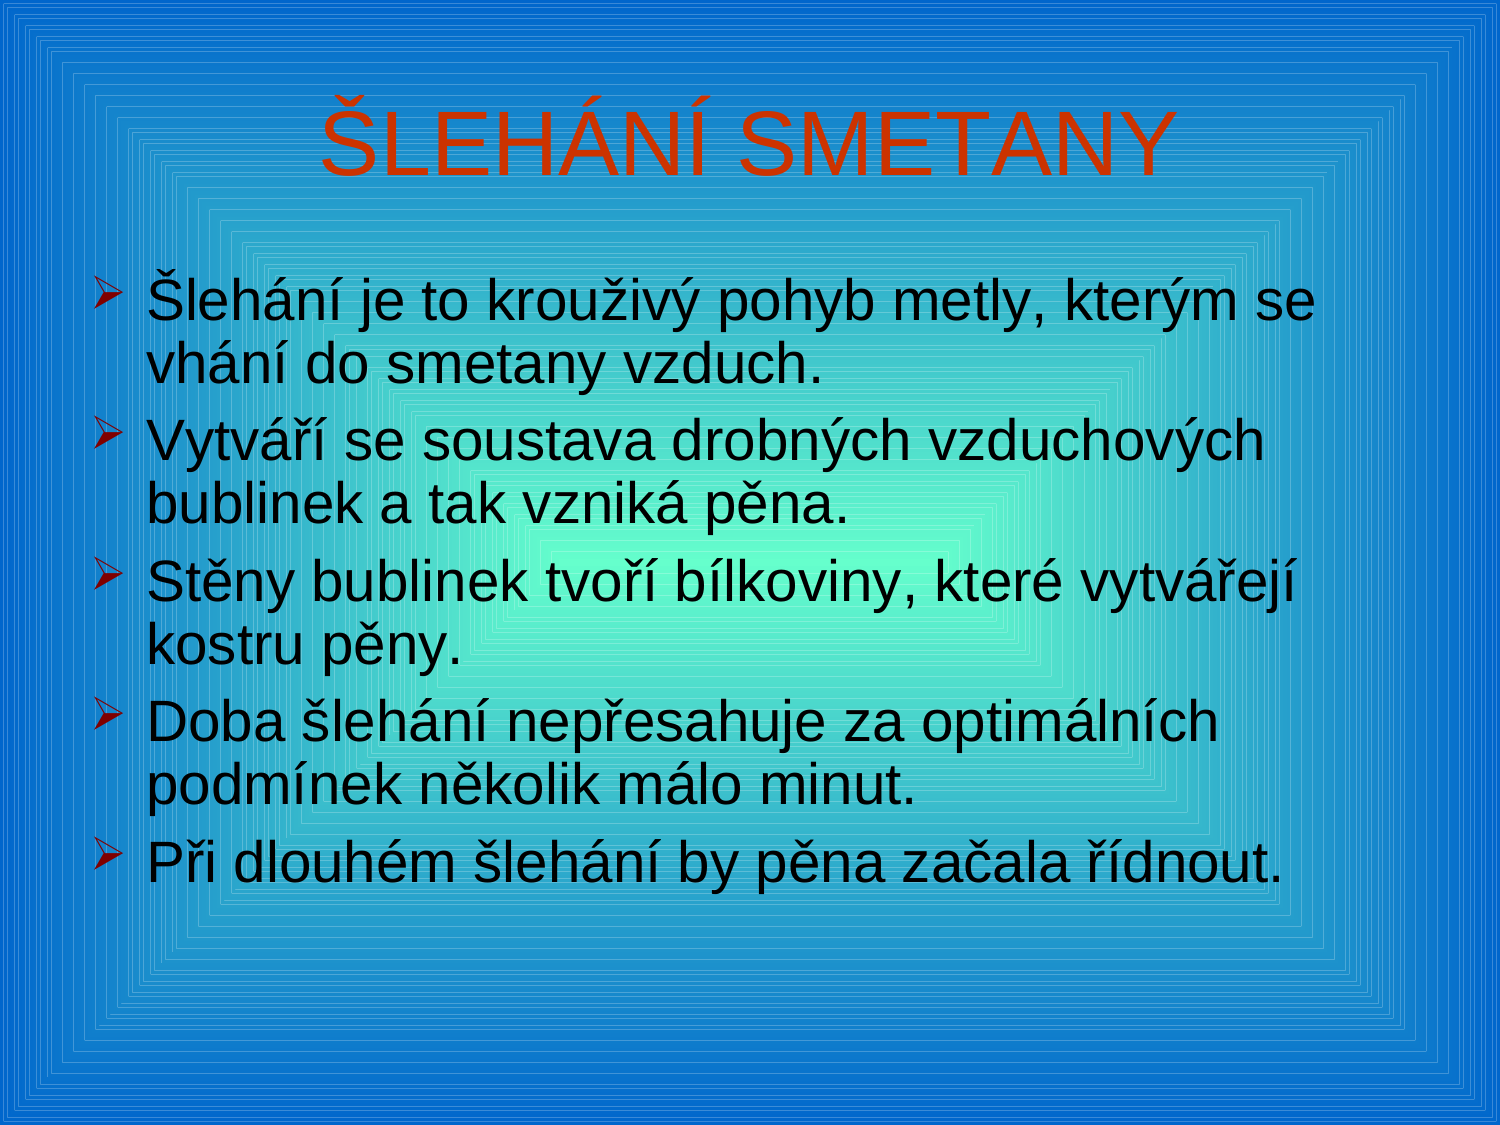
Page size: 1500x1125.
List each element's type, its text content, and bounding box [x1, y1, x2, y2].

title ŠLEHÁNÍ SMETANY [75, 45, 1426, 233]
list Šlehání je to krouživý pohyb metly, kterým se vhání do smetany vzduch. Vytváří se soustava drobných vzduchových bublinek a tak vzniká pěna. Stěny bublinek tvoří bílkoviny, které vytvářejí kostru pěny. Doba šlehání nepřesahuje za optimálních podmínek několik málo minut. Při dlouhém šlehání by pěna začala řídnout. [75, 262, 1426, 1083]
